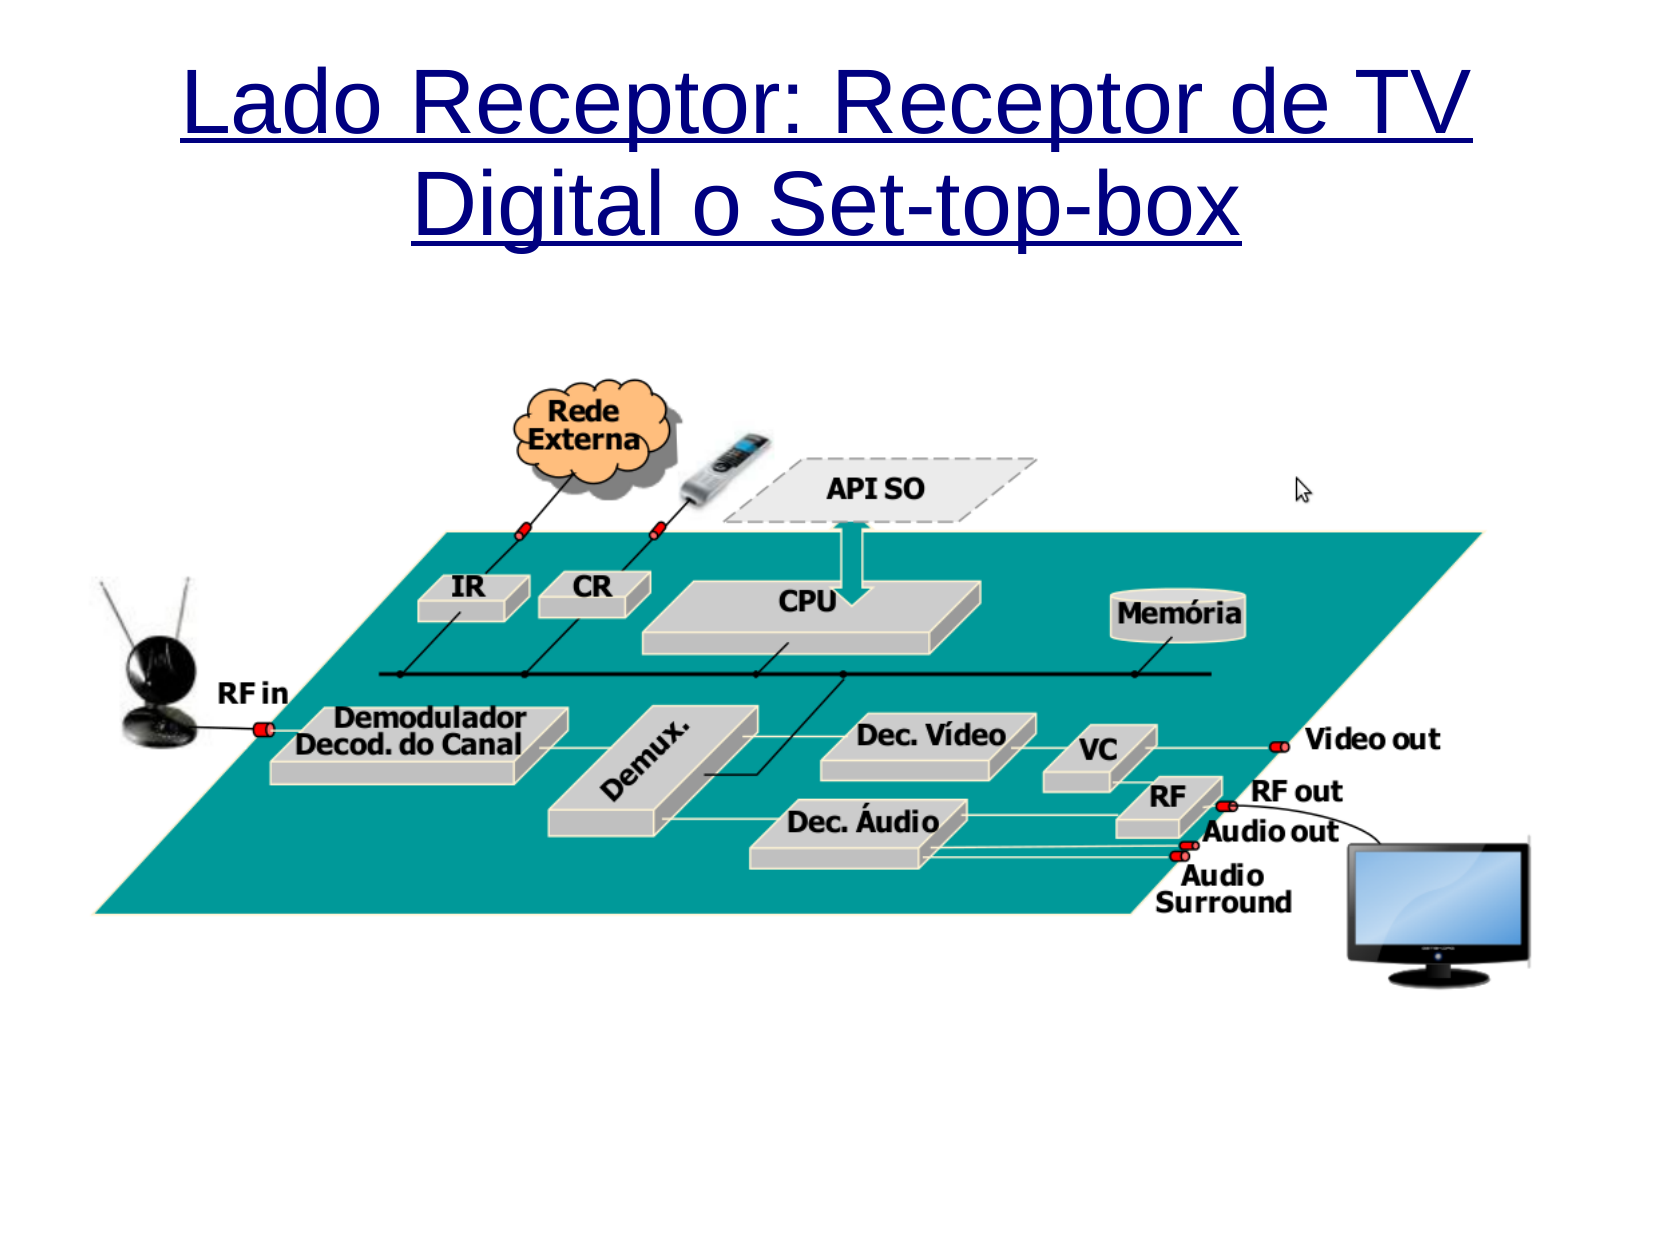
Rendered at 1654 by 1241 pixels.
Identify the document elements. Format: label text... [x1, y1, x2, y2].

title Lado Receptor: Receptor de TV Digital o Set-top-box [82, 49, 1571, 257]
picture [82, 360, 1538, 1017]
